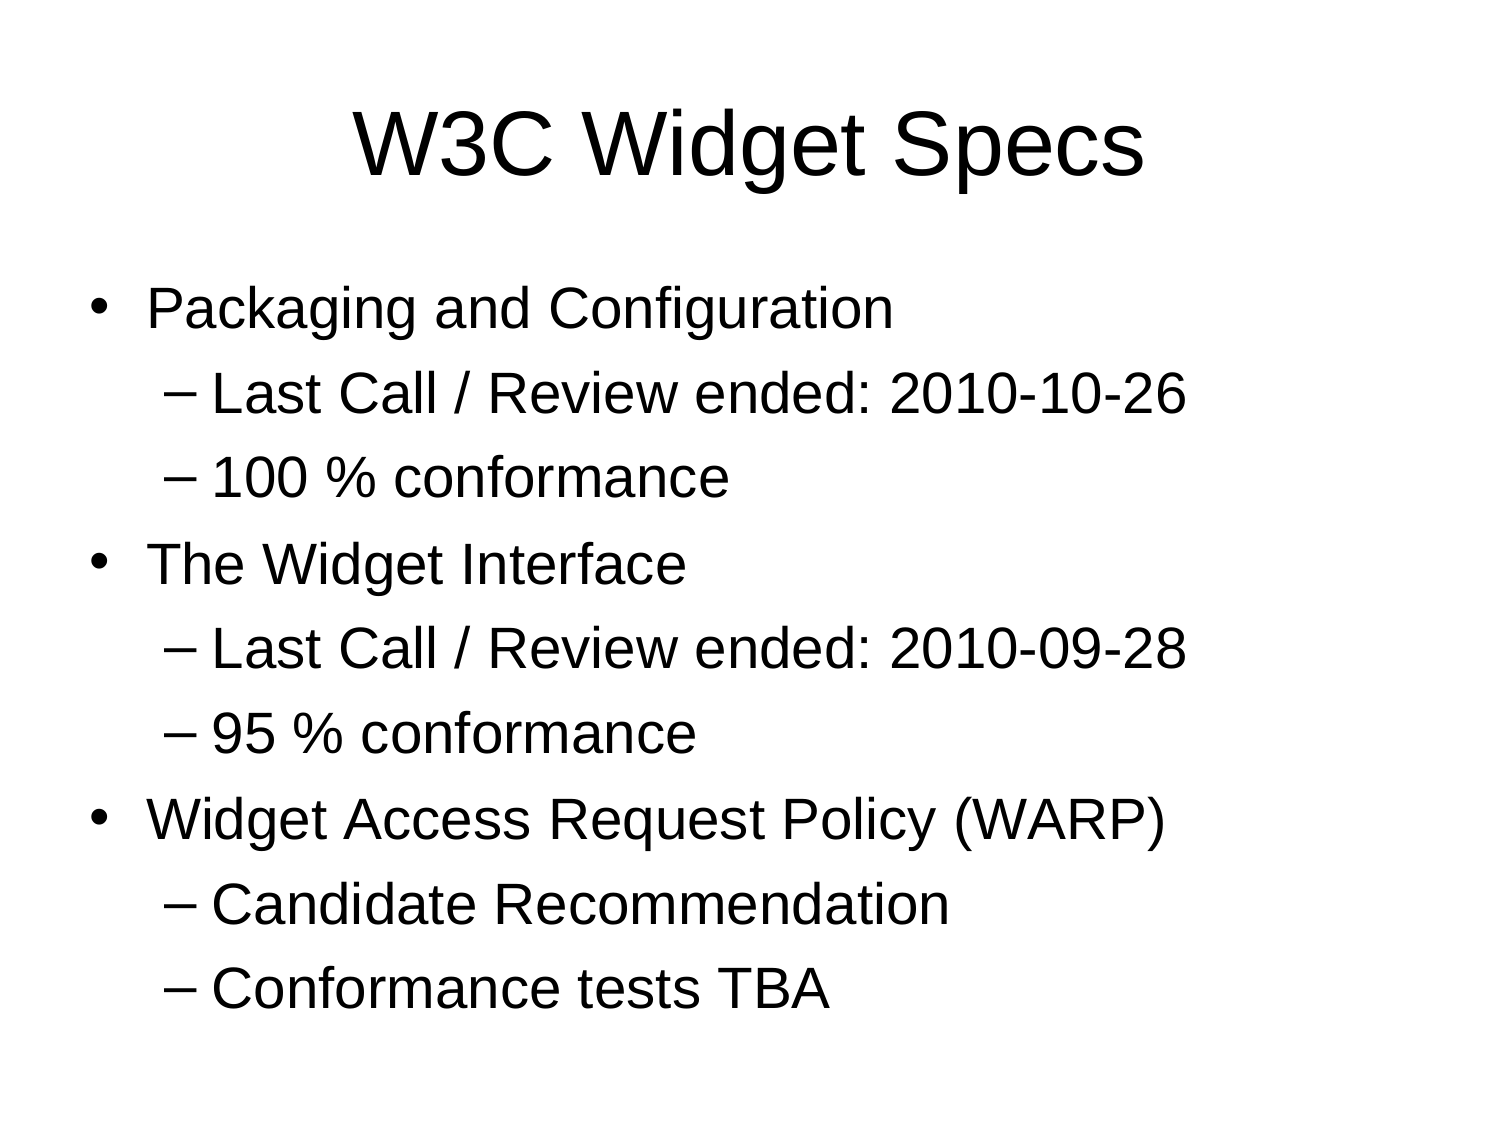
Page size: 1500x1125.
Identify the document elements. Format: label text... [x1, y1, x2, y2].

title W3C Widget Specs [75, 44, 1426, 233]
list Packaging and Configuration Last Call / Review ended: 2010-10-26 100 % conformance The Widget Interface Last Call / Review ended: 2010-09-28 95 % conformance Widget Access Request Policy (WARP) Candidate Recommendation Conformance tests TBA [75, 262, 1426, 1029]
